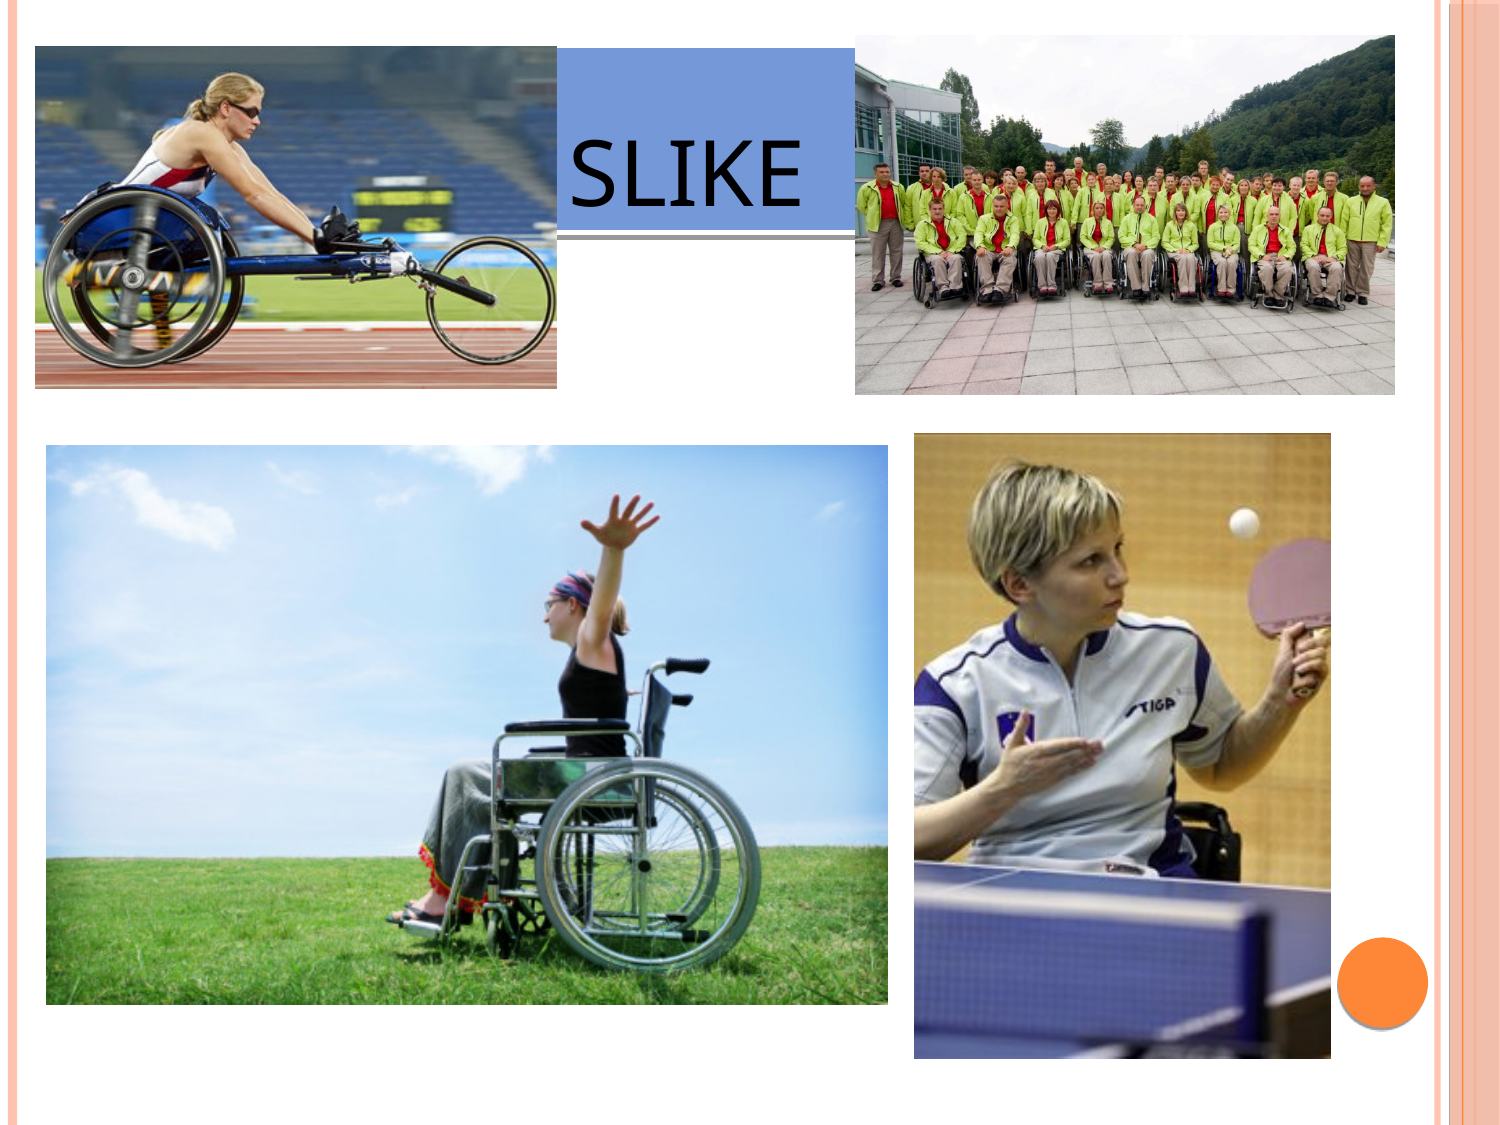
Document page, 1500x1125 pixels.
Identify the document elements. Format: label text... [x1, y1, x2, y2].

picture [914, 433, 1331, 1059]
picture [35, 46, 557, 389]
picture [46, 445, 888, 1005]
title slike [75, 45, 855, 233]
picture [855, 35, 1395, 395]
